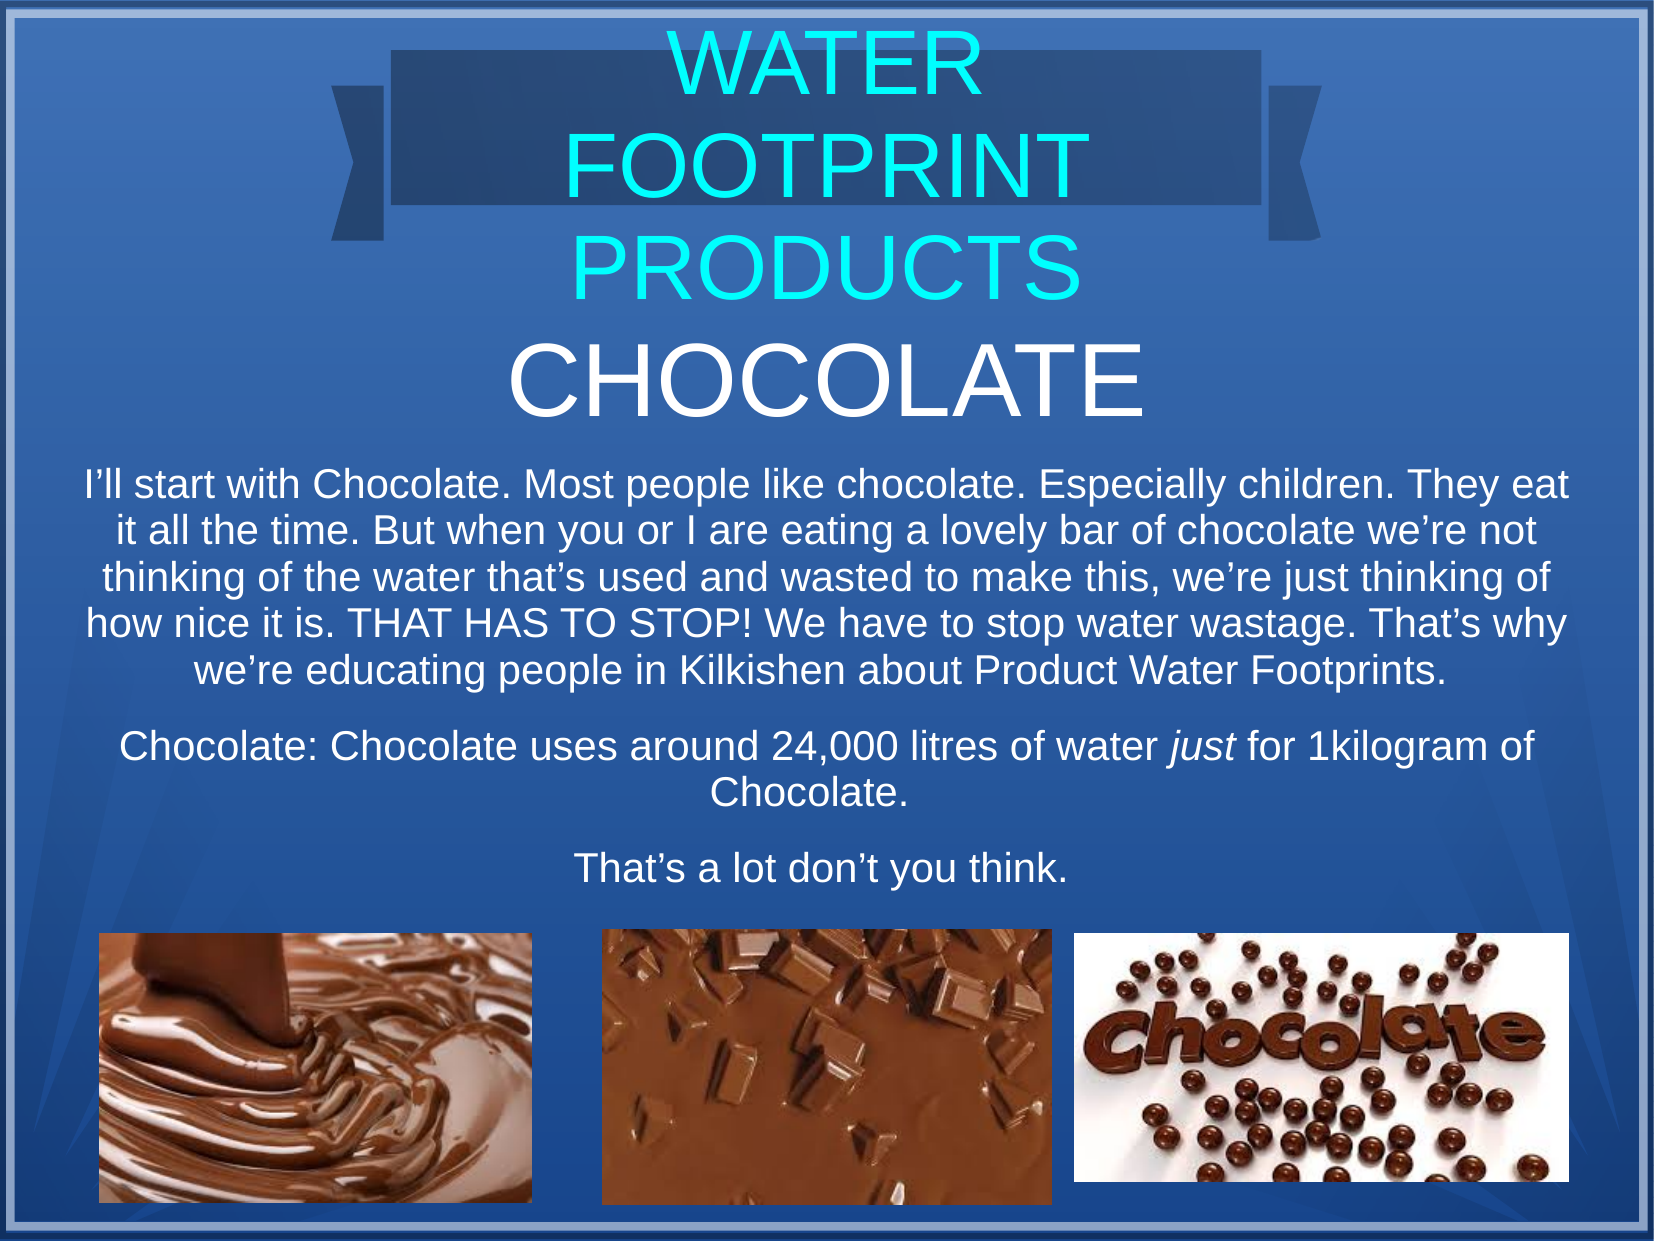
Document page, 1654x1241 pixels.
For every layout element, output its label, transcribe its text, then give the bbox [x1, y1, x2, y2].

picture [99, 933, 532, 1203]
list I’ll start with Chocolate. Most people like chocolate. Especially children. They eat it all the time. But when you or I are eating a lovely bar of chocolate we’re not thinking of the water that’s used and wasted to make this, we’re just thinking of how nice it is. THAT HAS TO STOP! We have to stop water wastage. That’s why we’re educating people in Kilkishen about Product Water Footprints. Chocolate: Chocolate uses around 24,000 litres of water just for 1kilogram of Chocolate. That’s a lot don’t you think. [82, 460, 1571, 898]
picture [602, 929, 1052, 1205]
picture [1074, 933, 1569, 1182]
title WATER FOOTPRINT PRODUCTS [389, 11, 1264, 320]
list CHOCOLATE [82, 322, 1571, 460]
